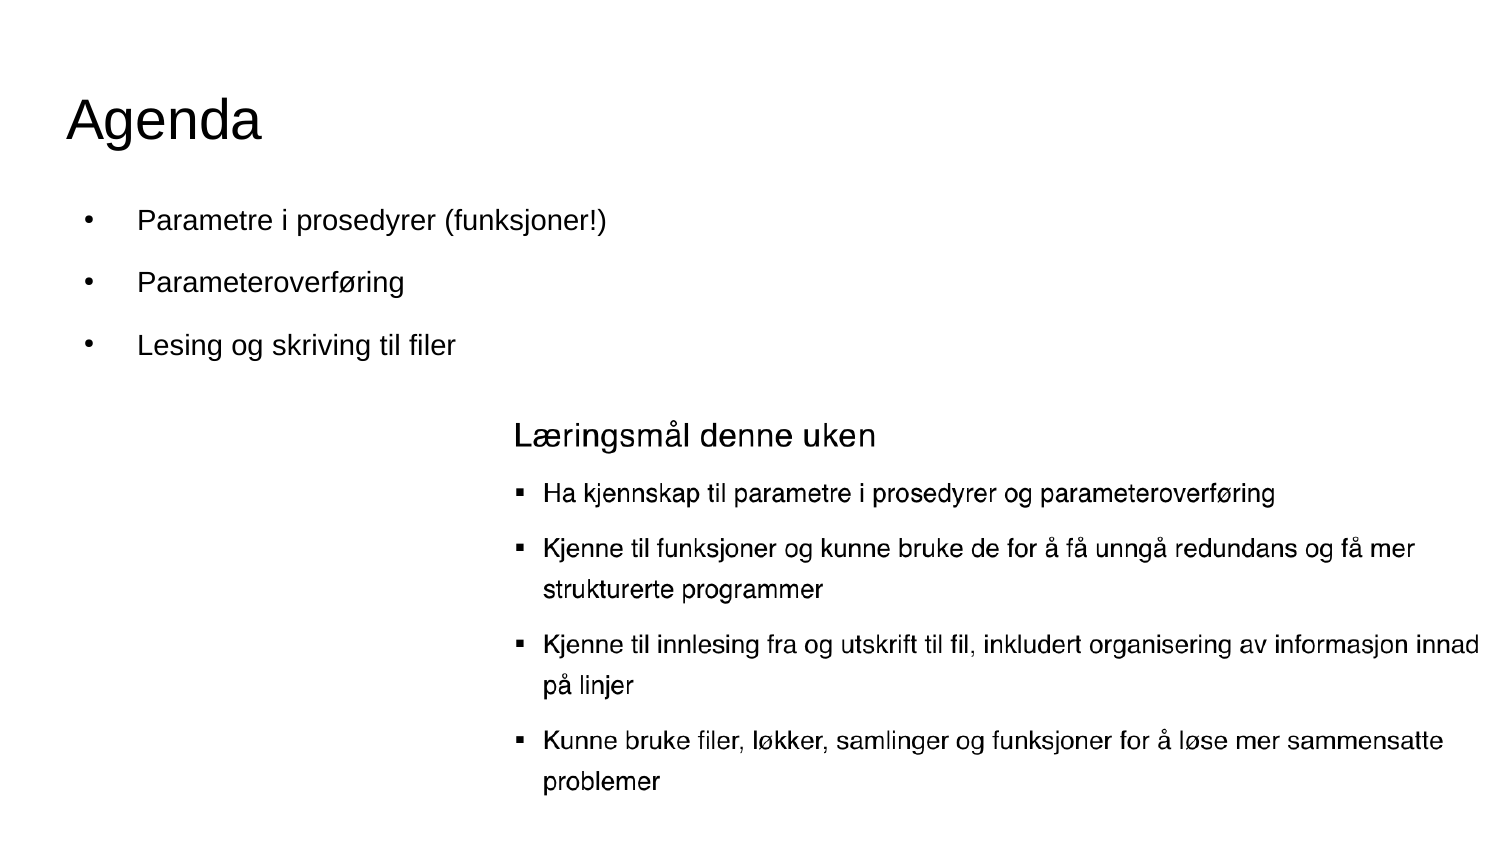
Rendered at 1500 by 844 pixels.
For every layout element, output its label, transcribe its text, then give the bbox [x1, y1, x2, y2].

list Parametre i prosedyrer (funksjoner!) Parameteroverføring Lesing og skriving til filer [51, 189, 1449, 750]
picture [492, 407, 1500, 827]
title Agenda [51, 72, 1449, 167]
